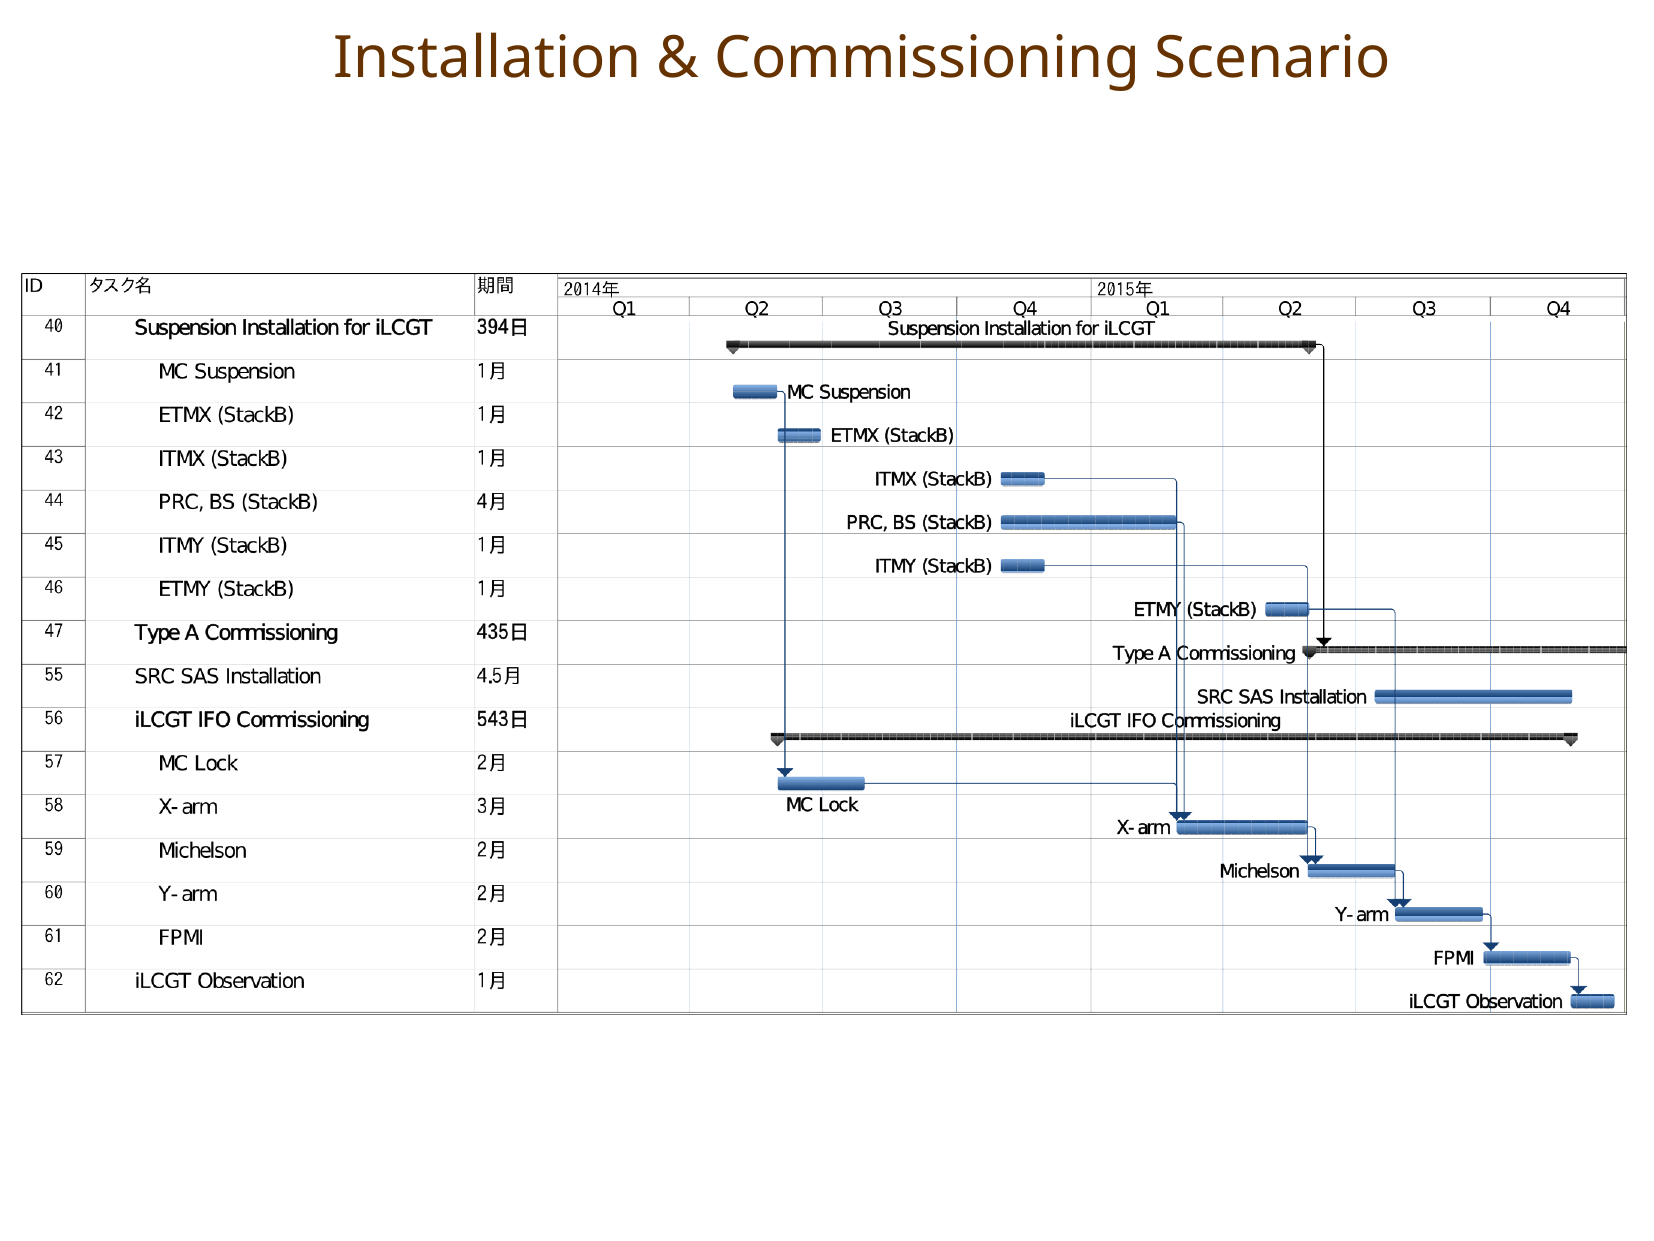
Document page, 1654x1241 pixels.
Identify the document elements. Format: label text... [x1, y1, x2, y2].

picture [21, 273, 1627, 1015]
text_box Installation & Commissioning Scenario [319, 8, 1335, 93]
